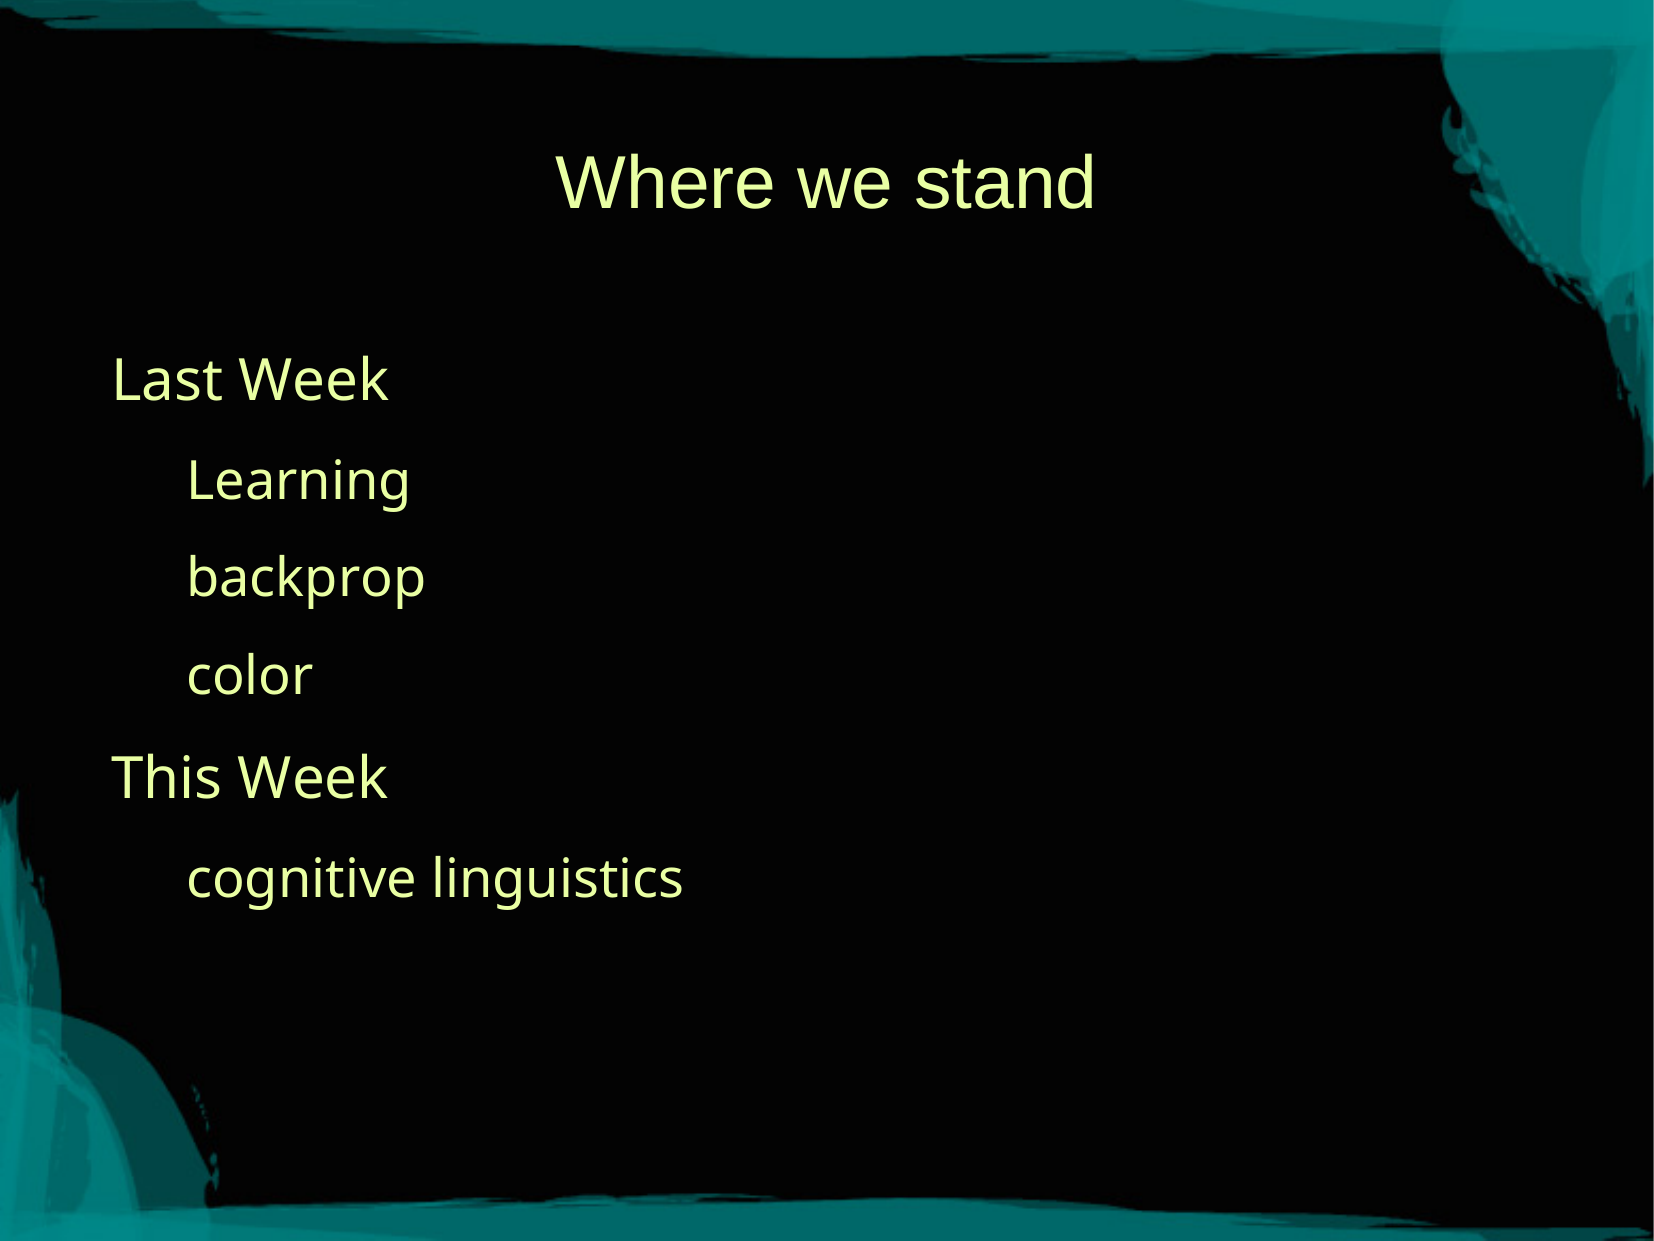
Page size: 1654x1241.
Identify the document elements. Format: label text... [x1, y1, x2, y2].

list Last Week Learning backprop color This Week cognitive linguistics [96, 330, 1558, 1130]
title Where we stand [96, 76, 1558, 290]
picture [0, 0, 1654, 1241]
